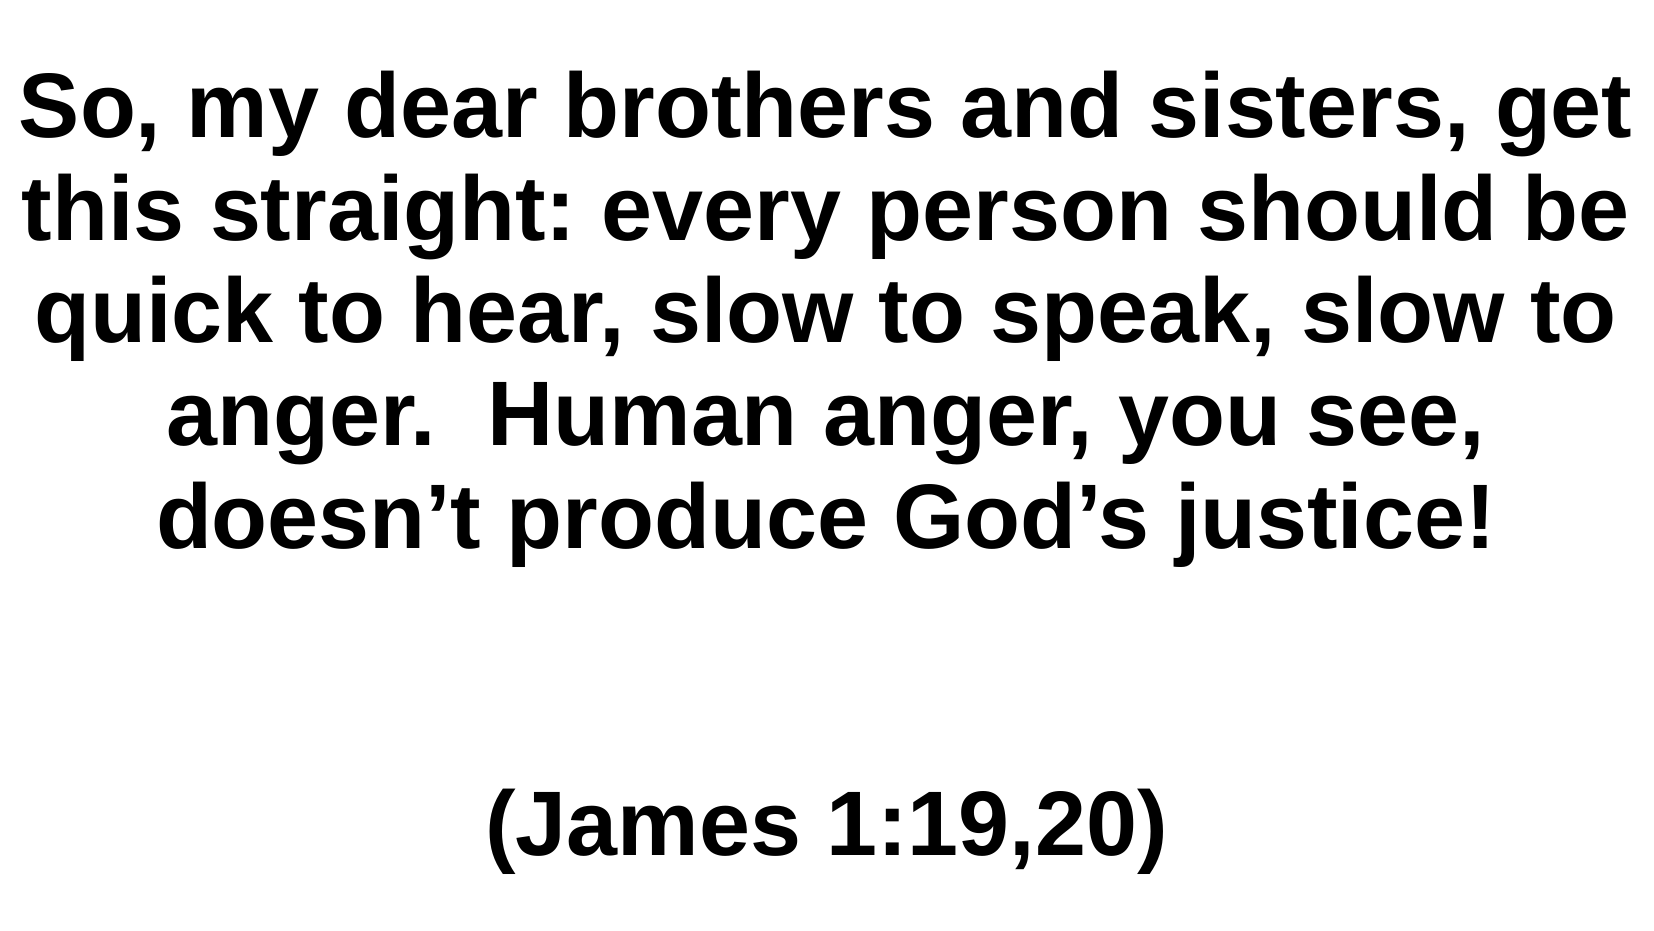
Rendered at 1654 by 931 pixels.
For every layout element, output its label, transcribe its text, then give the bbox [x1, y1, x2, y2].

title So, my dear brothers and sisters, get this straight: every person should be quick to hear, slow to speak, slow to anger. Human anger, you see, doesn’t produce God’s justice! (James 1:19,20) [0, 0, 1654, 931]
